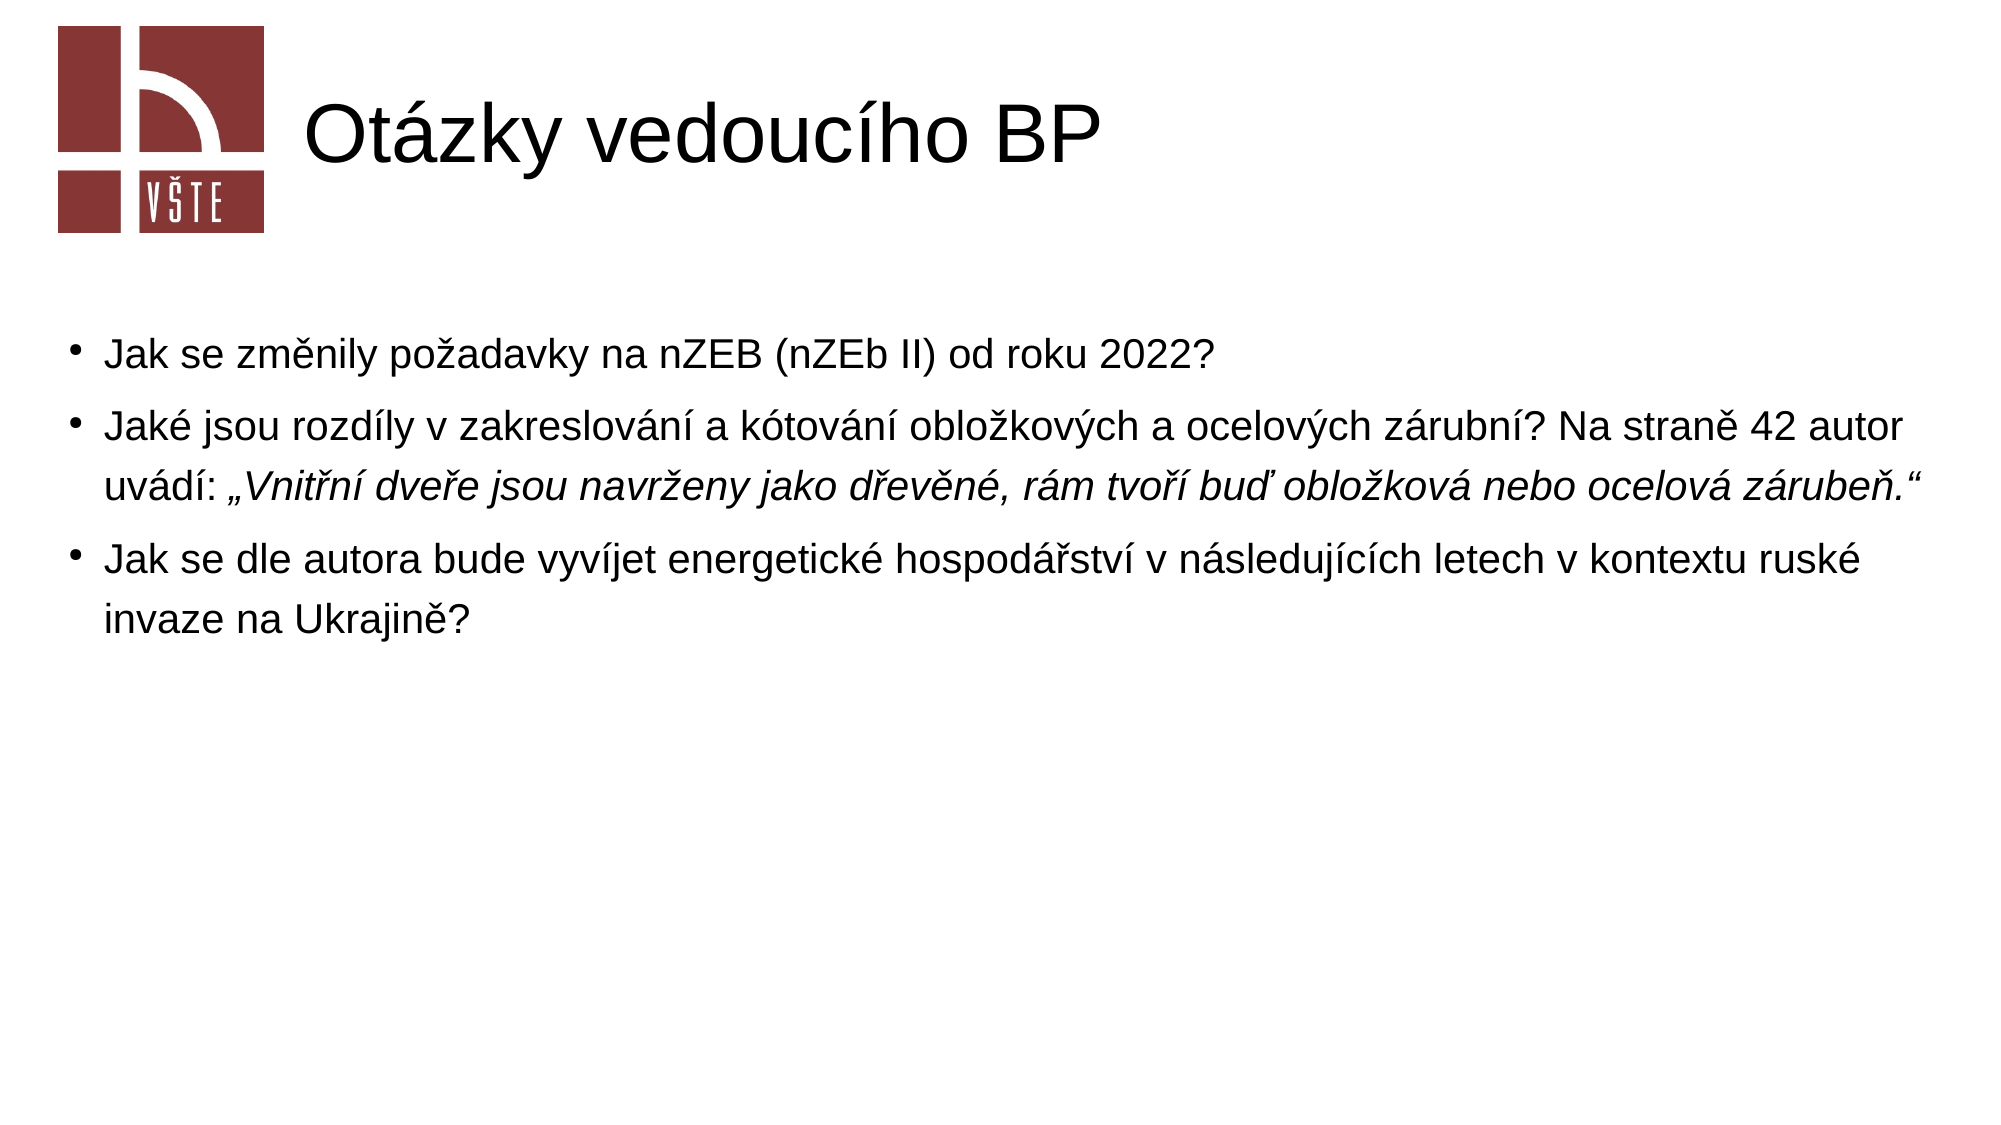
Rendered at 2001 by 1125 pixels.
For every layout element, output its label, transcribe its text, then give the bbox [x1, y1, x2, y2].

text_box Otázky vedoucího BP [288, 26, 1950, 245]
picture [58, 26, 264, 233]
text_box Jak se změnily požadavky na nZEB (nZEb II) od roku 2022? Jaké jsou rozdíly v zakreslování a kótování obložkových a ocelových zárubní? Na straně 42 autor uvádí: „Vnitřní dveře jsou navrženy jako dřevěné, rám tvoří buď obložková nebo ocelová zárubeň.“ Jak se dle autora bude vyvíjet energetické hospodářství v následujících letech v kontextu ruské invaze na Ukrajině? [53, 308, 1973, 969]
